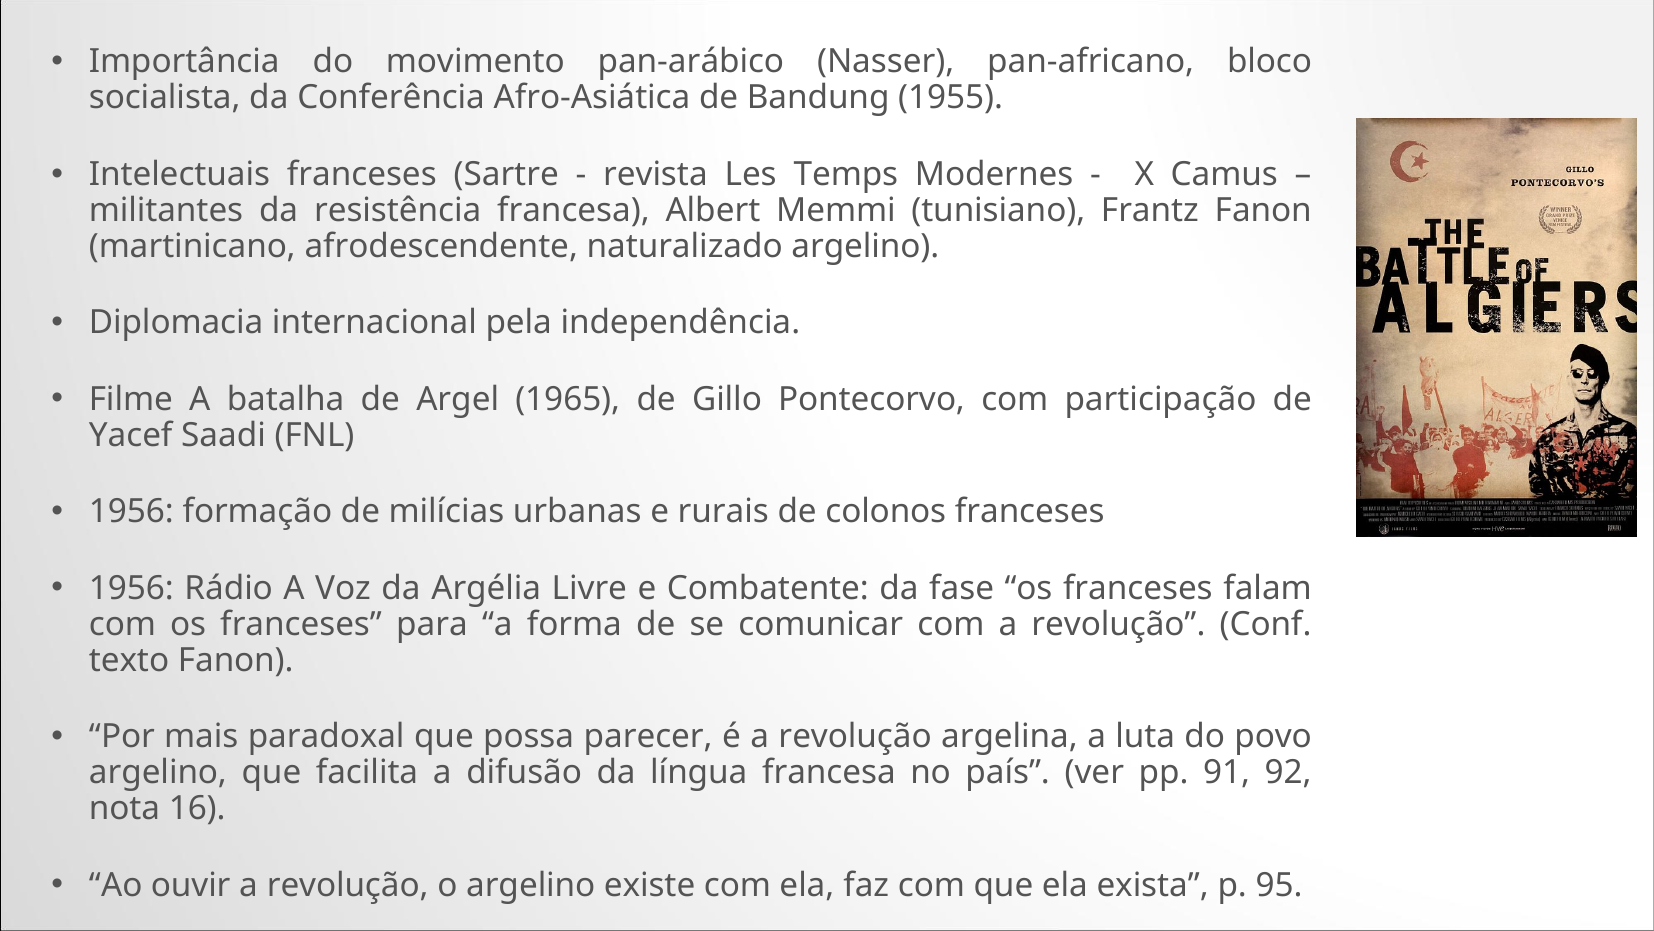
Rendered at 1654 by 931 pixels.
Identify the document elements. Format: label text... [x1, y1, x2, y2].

picture [0, 0, 1654, 931]
text_box Importância do movimento pan-arábico (Nasser), pan-africano, bloco socialista, da Conferência Afro-Asiática de Bandung (1955). Intelectuais franceses (Sartre - revista Les Temps Modernes - X Camus – militantes da resistência francesa), Albert Memmi (tunisiano), Frantz Fanon (martinicano, afrodescendente, naturalizado argelino). Diplomacia internacional pela independência. Filme A batalha de Argel (1965), de Gillo Pontecorvo, com participação de Yacef Saadi (FNL) 1956: formação de milícias urbanas e rurais de colonos franceses 1956: Rádio A Voz da Argélia Livre e Combatente: da fase “os franceses falam com os franceses” para “a forma de se comunicar com a revolução”. (Conf. texto Fanon). “Por mais paradoxal que possa parecer, é a revolução argelina, a luta do povo argelino, que facilita a difusão da língua francesa no país”. (ver pp. 91, 92, nota 16). “Ao ouvir a revolução, o argelino existe com ela, faz com que ela exista”, p. 95. [29, 36, 1329, 834]
